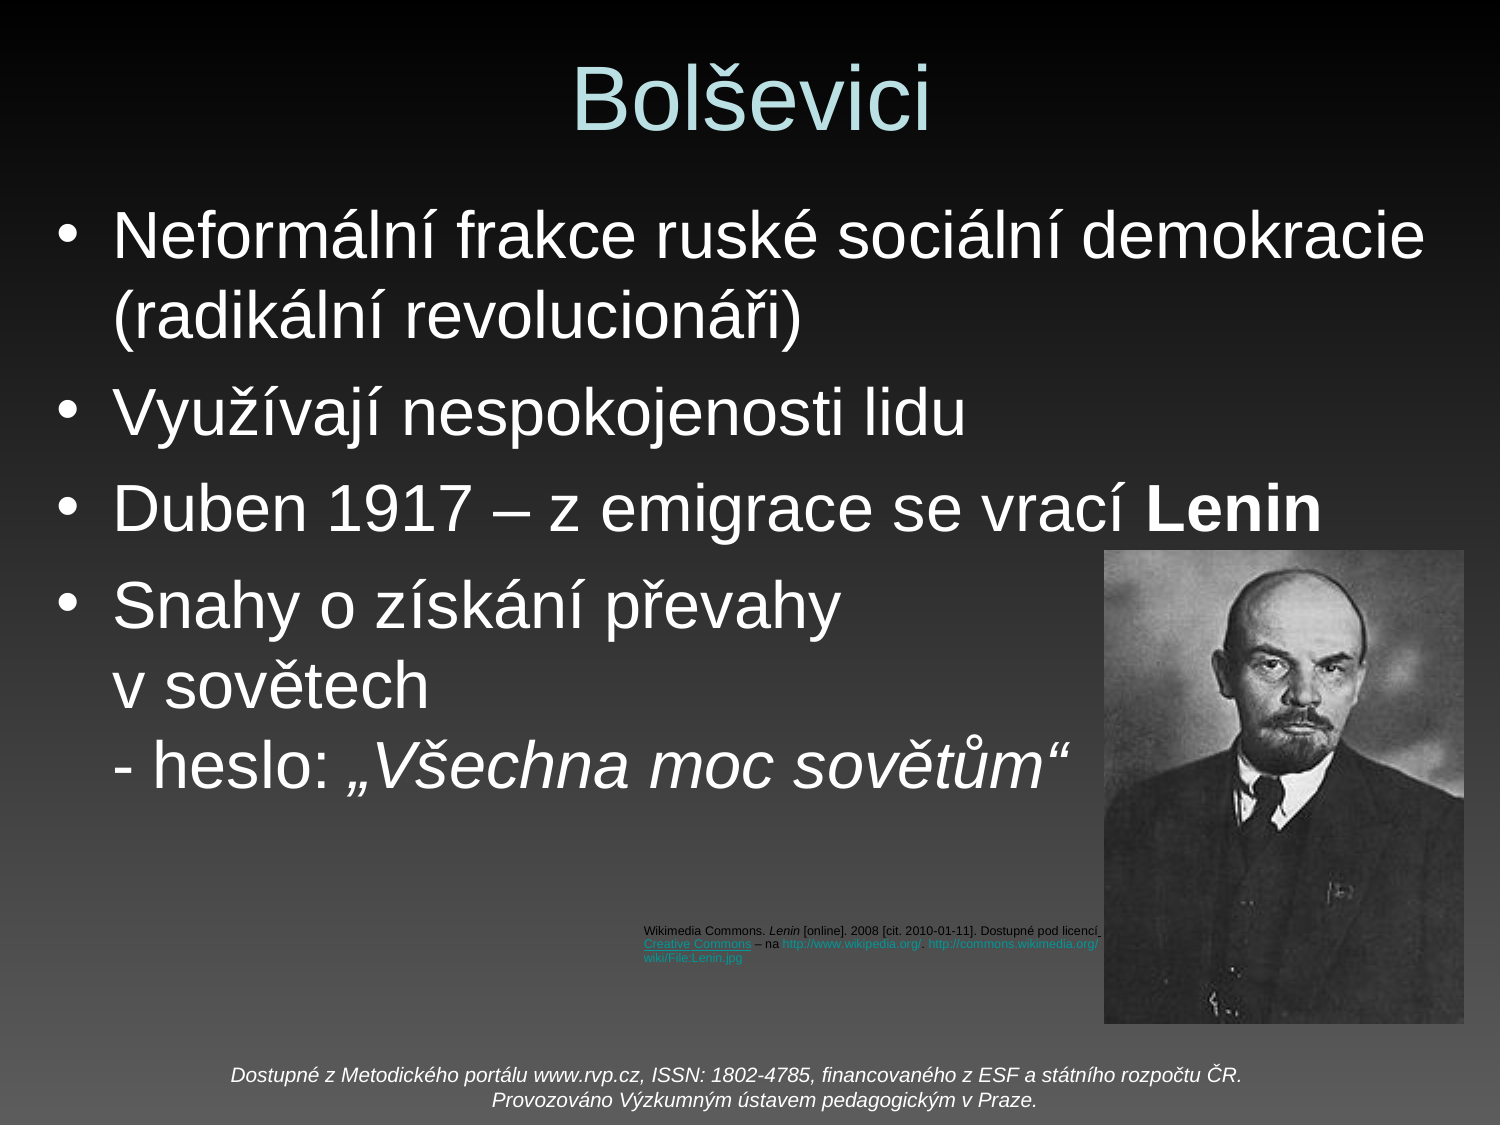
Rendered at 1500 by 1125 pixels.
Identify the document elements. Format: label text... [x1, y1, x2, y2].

title Bolševici [76, 0, 1427, 184]
text_box Wikimedia Commons. Lenin [online]. 2008 [cit. 2010-01-11]. Dostupné pod licencí Creative Commons – na http://www.wikipedia.org/. http://commons.wikimedia.org/wiki/File:Lenin.jpg [572, 916, 1117, 973]
list Neformální frakce ruské sociální demokracie (radikální revolucionáři) Využívají nespokojenosti lidu Duben 1917 – z emigrace se vrací Lenin Snahy o získání převahy v sovětech - heslo: „Všechna moc sovětům“ [41, 184, 1459, 928]
text_box Dostupné z Metodického portálu www.rvp.cz, ISSN: 1802-4785, financovaného z ESF a státního rozpočtu ČR. Provozováno Výzkumným ústavem pedagogickým v Praze. [159, 1054, 1320, 1120]
picture [1104, 550, 1464, 1024]
